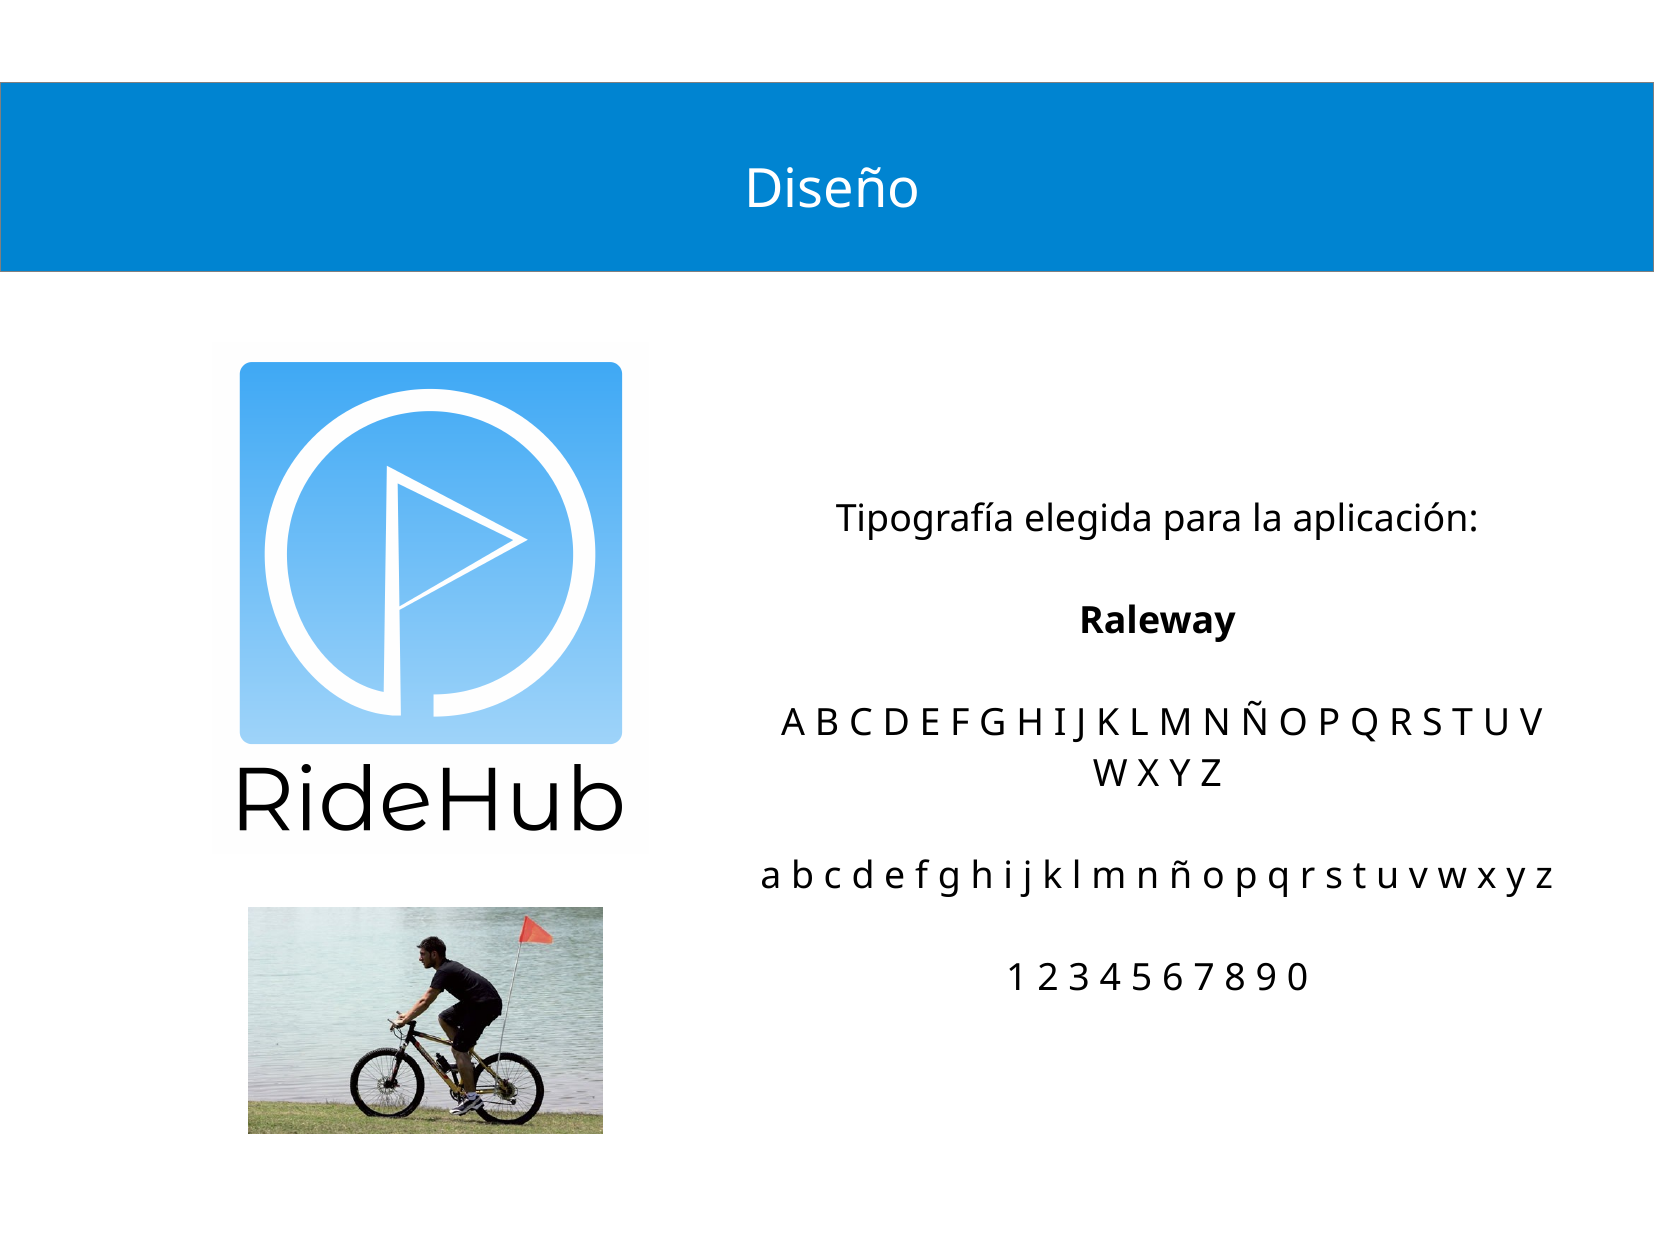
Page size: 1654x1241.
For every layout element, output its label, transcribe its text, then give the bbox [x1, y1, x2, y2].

text_box Diseño [271, 141, 1394, 221]
picture [212, 342, 649, 854]
text_box [0, 82, 1654, 272]
text_box Tipografía elegida para la aplicación: Raleway A B C D E F G H I J K L M N Ñ O P Q R S T U V W X Y Z a b c d e f g h i j k l m n ñ o p q r s t u v w x y z 1 2 3 4 5 6 7 8 9 0 [744, 484, 1571, 940]
picture [248, 907, 603, 1134]
